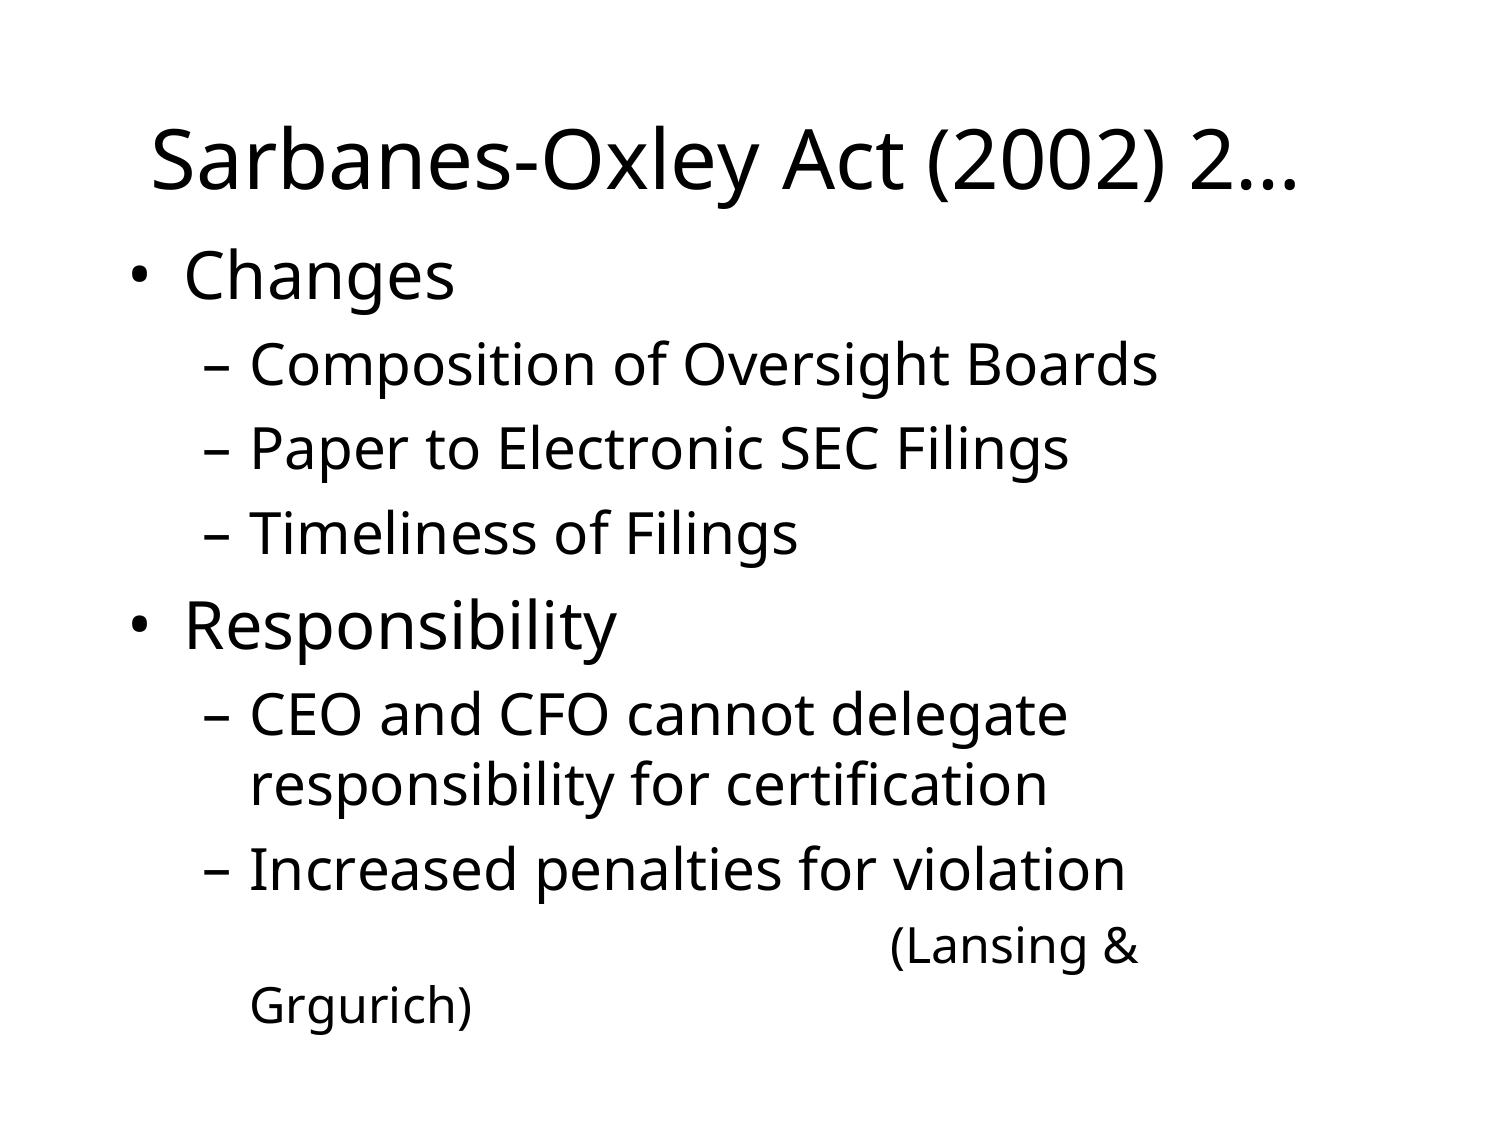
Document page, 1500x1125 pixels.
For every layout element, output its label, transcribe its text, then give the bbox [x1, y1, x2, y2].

list Changes Composition of Oversight Boards Paper to Electronic SEC Filings Timeliness of Filings Responsibility CEO and CFO cannot delegate responsibility for certification Increased penalties for violation (Lansing & Grgurich) [112, 224, 1388, 1000]
title Sarbanes-Oxley Act (2002) 2… [99, 62, 1375, 250]
